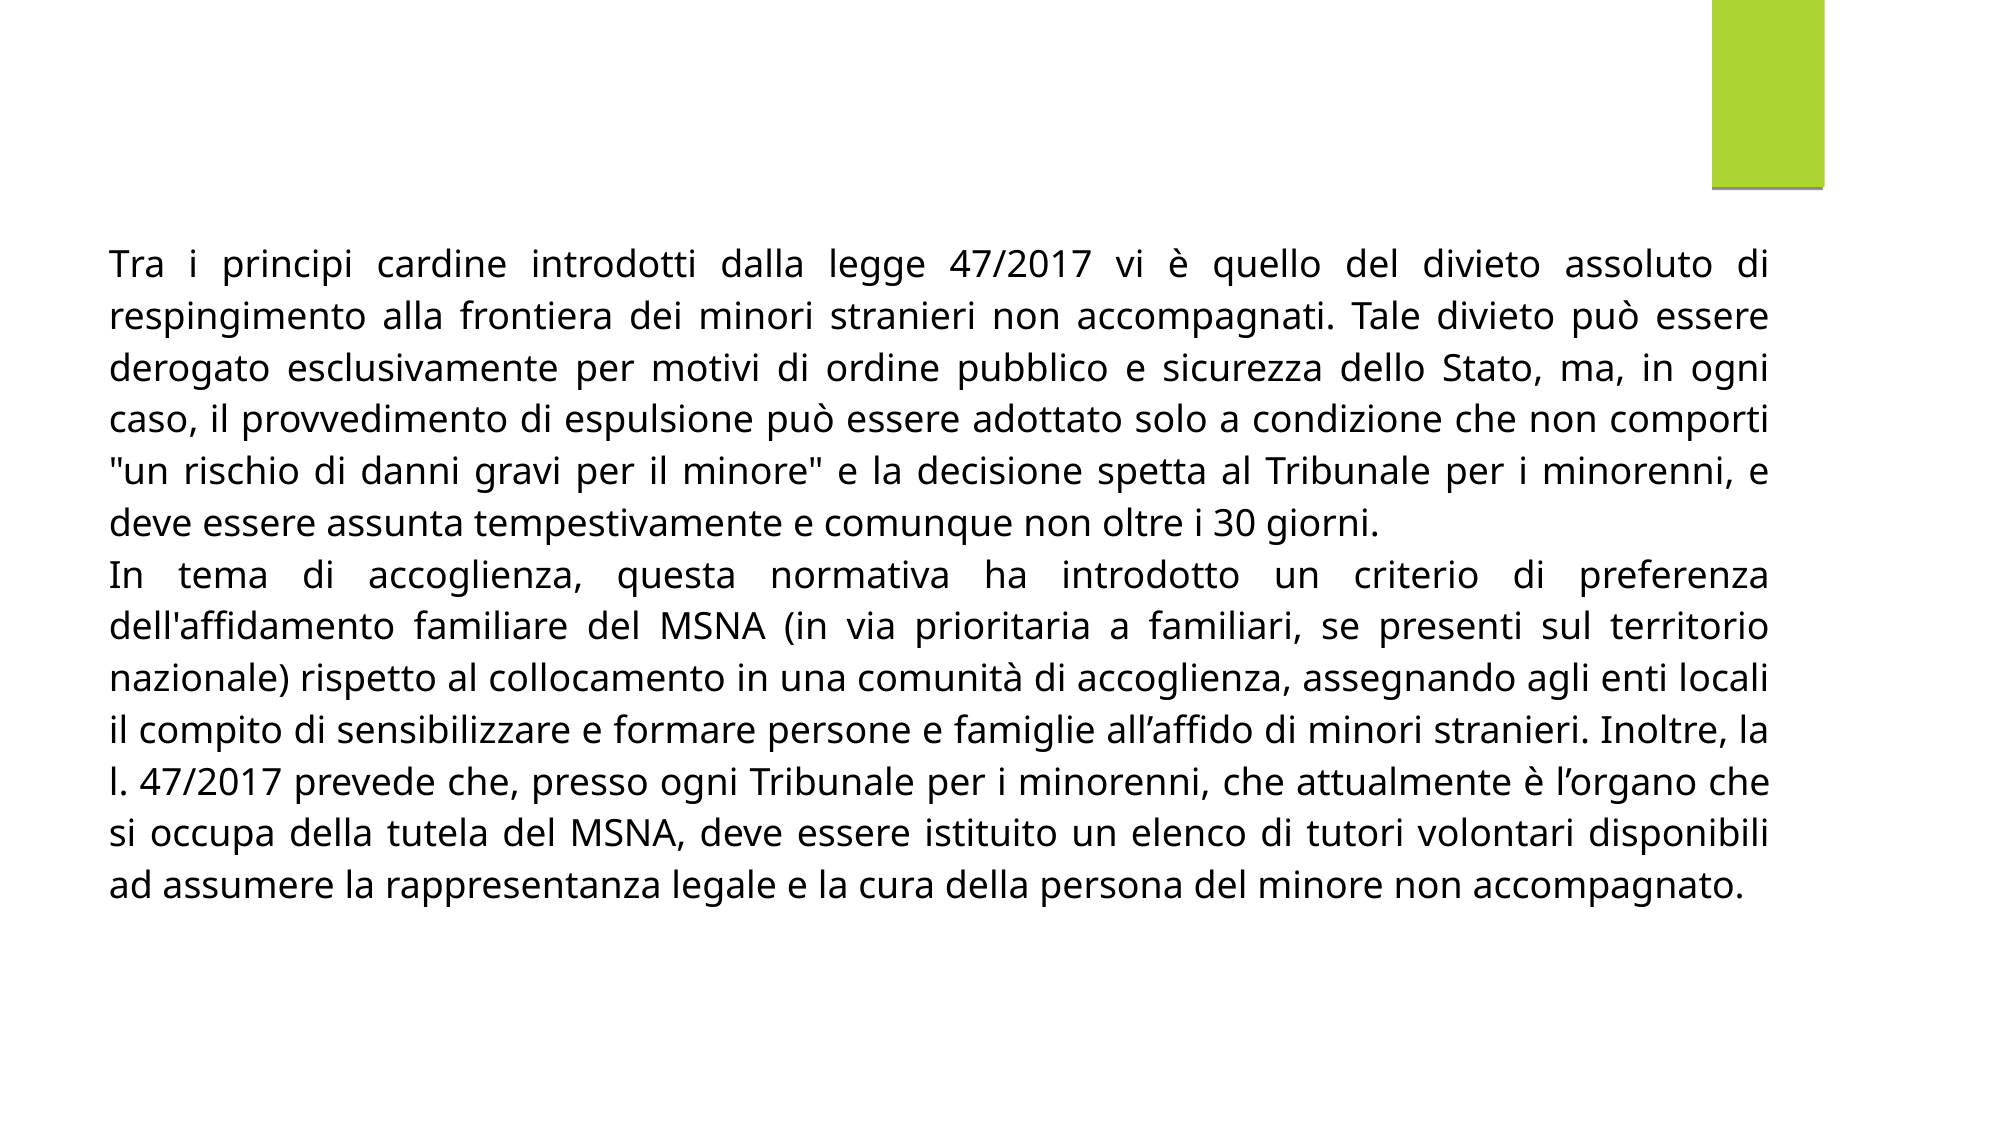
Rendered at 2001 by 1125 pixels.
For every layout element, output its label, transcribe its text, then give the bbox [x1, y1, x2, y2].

text_box Tra i principi cardine introdotti dalla legge 47/2017 vi è quello del divieto assoluto di respingimento alla frontiera dei minori stranieri non accompagnati. Tale divieto può essere derogato esclusivamente per motivi di ordine pubblico e sicurezza dello Stato, ma, in ogni caso, il provvedimento di espulsione può essere adottato solo a condizione che non comporti "un rischio di danni gravi per il minore" e la decisione spetta al Tribunale per i minorenni, e deve essere assunta tempestivamente e comunque non oltre i 30 giorni. In tema di accoglienza, questa normativa ha introdotto un criterio di preferenza dell'affidamento familiare del MSNA (in via prioritaria a familiari, se presenti sul territorio nazionale) rispetto al collocamento in una comunità di accoglienza, assegnando agli enti locali il compito di sensibilizzare e formare persone e famiglie all’affido di minori stranieri. Inoltre, la l. 47/2017 prevede che, presso ogni Tribunale per i minorenni, che attualmente è l’organo che si occupa della tutela del MSNA, deve essere istituito un elenco di tutori volontari disponibili ad assumere la rappresentanza legale e la cura della persona del minore non accompagnato. [93, 226, 1787, 969]
